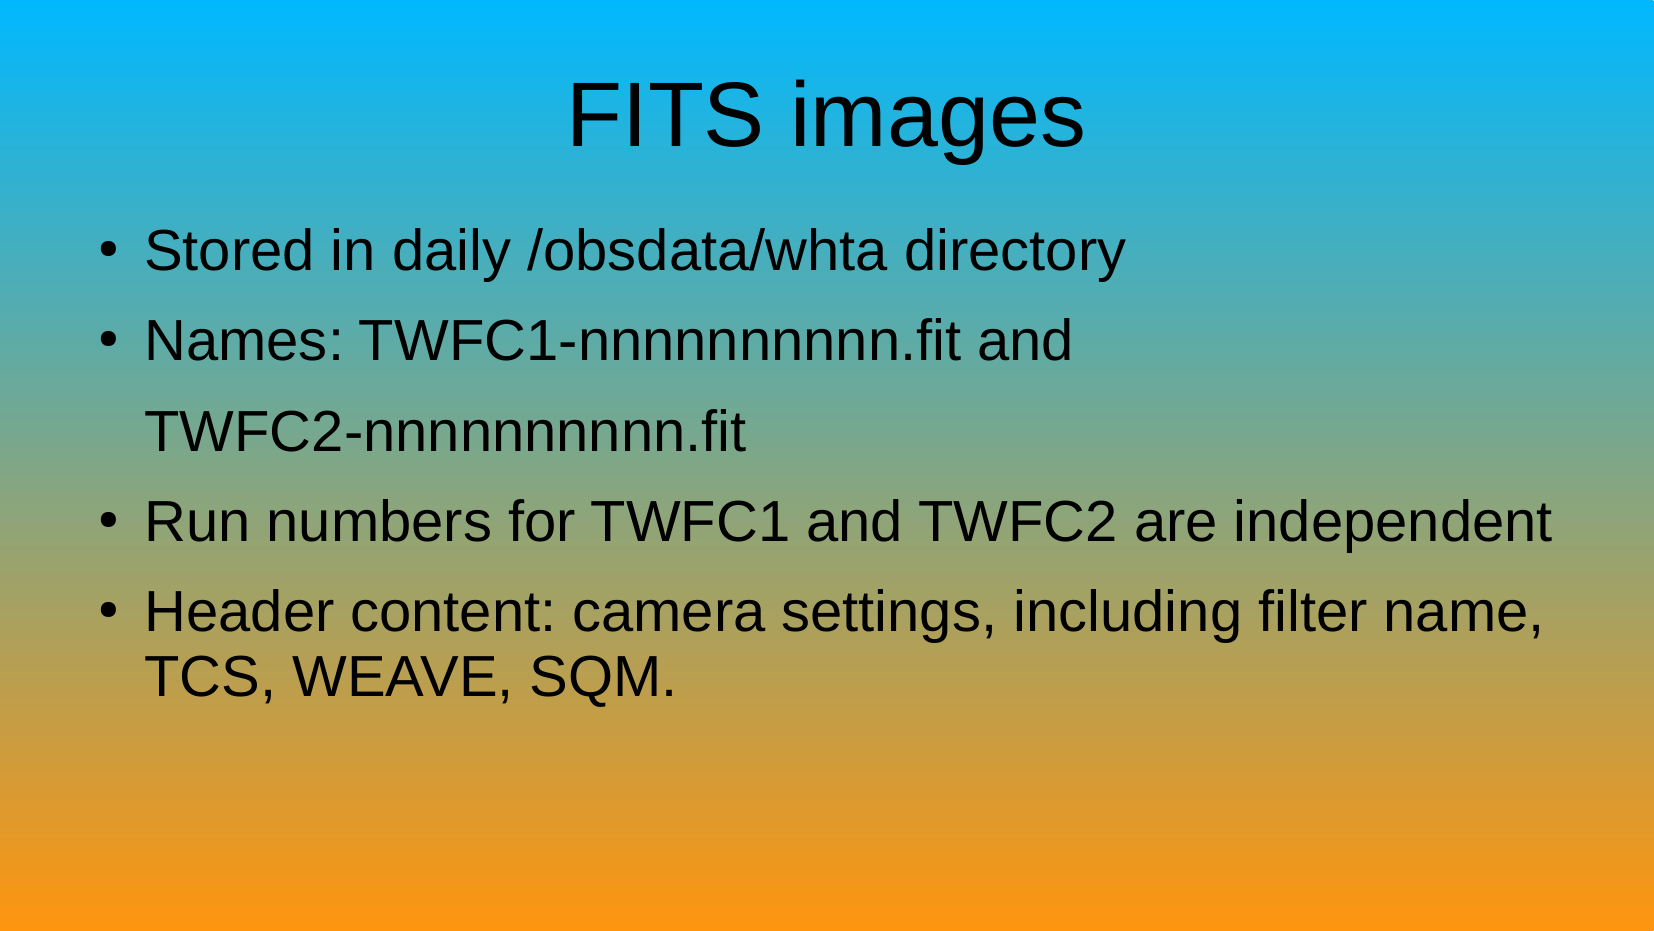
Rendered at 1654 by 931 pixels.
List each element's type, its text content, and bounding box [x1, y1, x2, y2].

title FITS images [82, 37, 1571, 193]
list Stored in daily /obsdata/whta directory Names: TWFC1-nnnnnnnnnn.fit and TWFC2-nnnnnnnnnn.fit Run numbers for TWFC1 and TWFC2 are independent Header content: camera settings, including filter name, TCS, WEAVE, SQM. [82, 217, 1571, 758]
